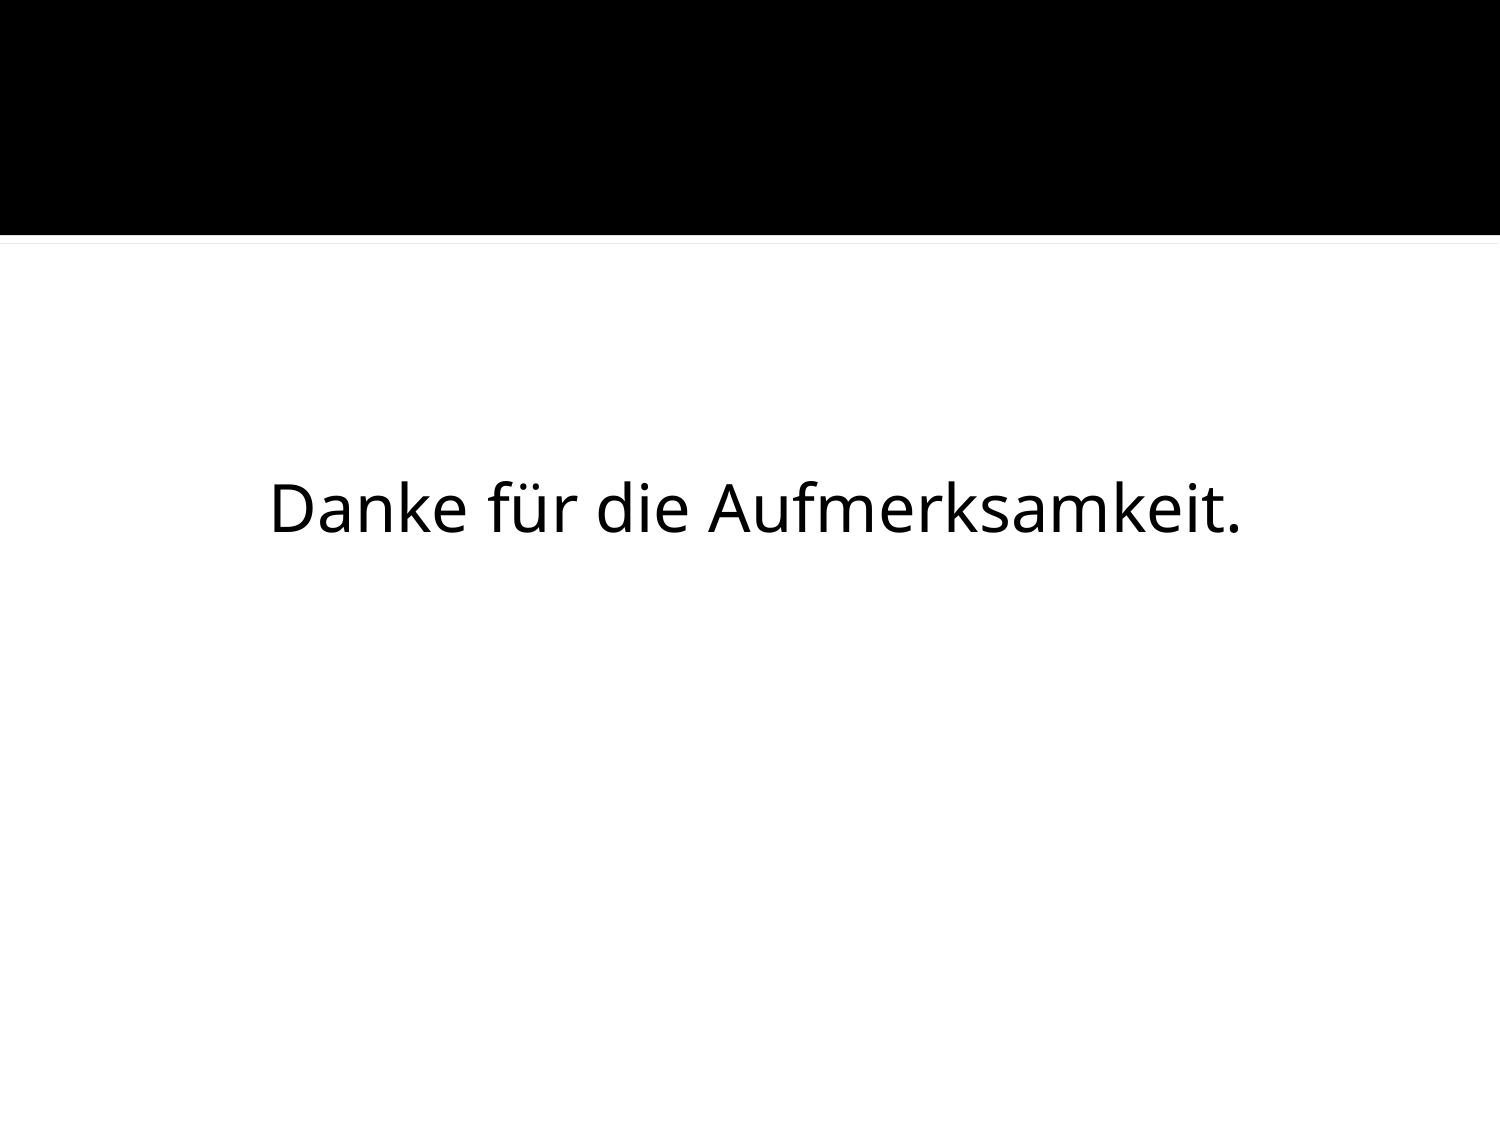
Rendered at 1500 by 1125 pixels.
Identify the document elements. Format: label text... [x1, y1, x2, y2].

list Danke für die Aufmerksamkeit. [75, 291, 1425, 1050]
